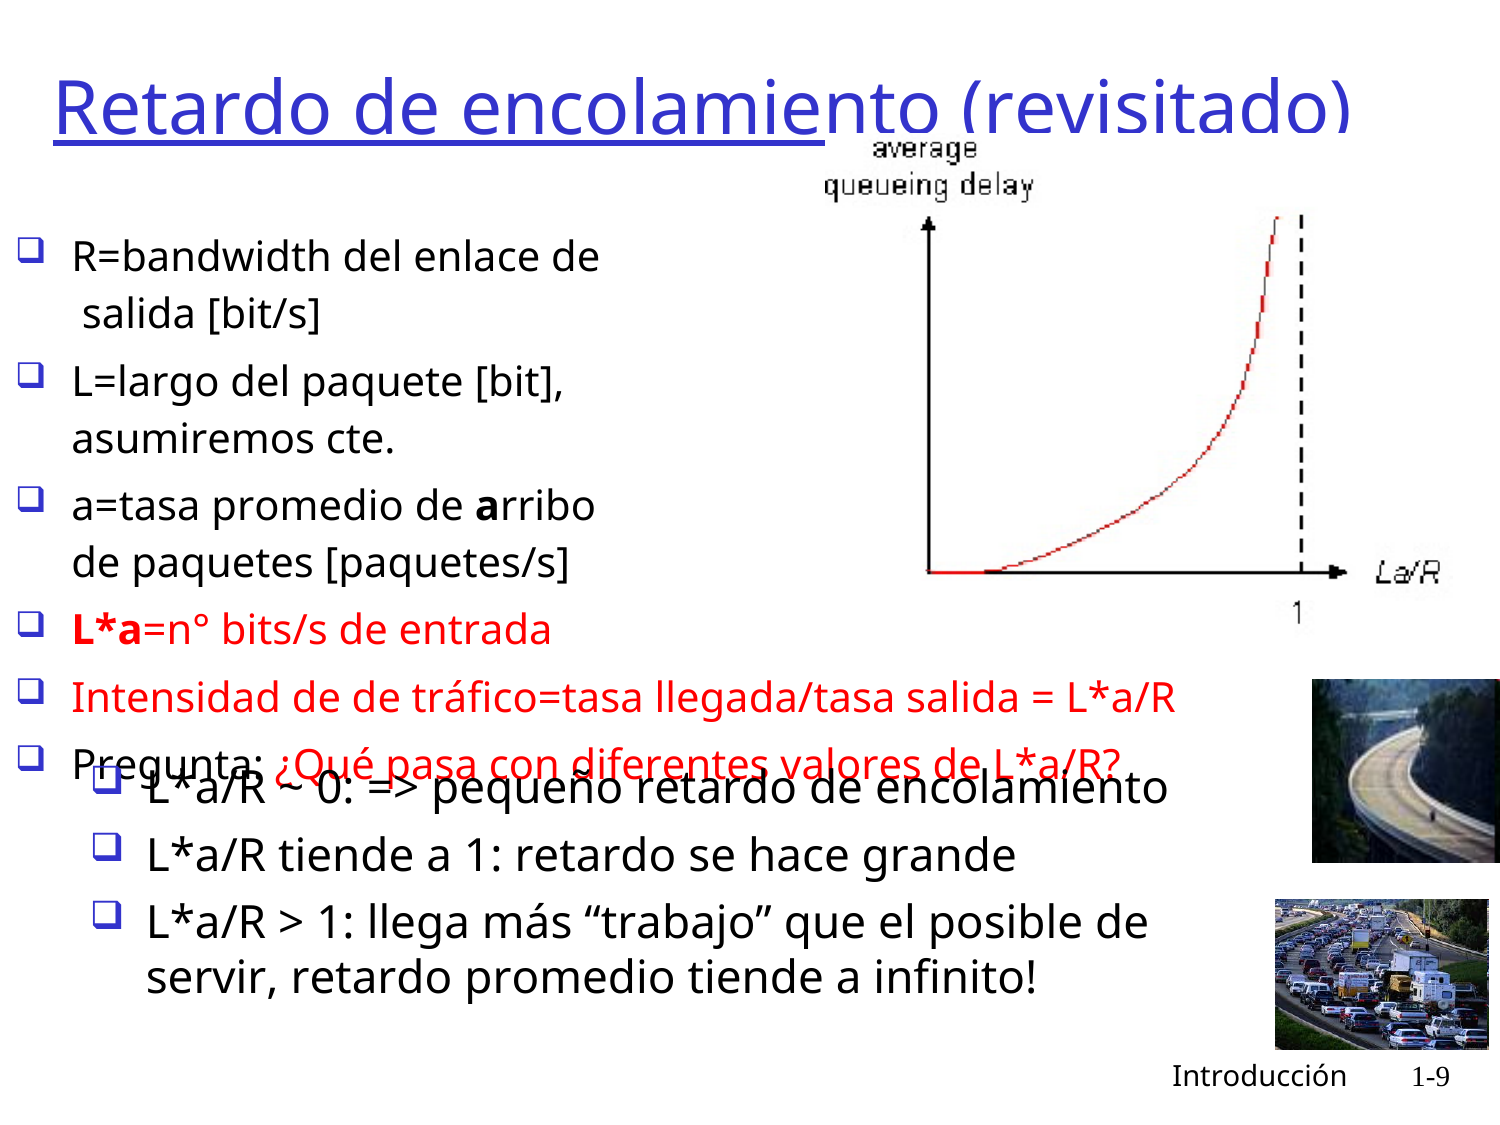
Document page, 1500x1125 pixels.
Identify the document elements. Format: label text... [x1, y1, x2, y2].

text_box L*a/R ~ 0: => pequeño retardo de encolamiento L*a/R tiende a 1: retardo se hace grande L*a/R > 1: llega más “trabajo” que el posible de servir, retardo promedio tiende a infinito! [74, 750, 1301, 1051]
picture [825, 133, 1453, 219]
picture [1312, 679, 1500, 863]
list R=bandwidth del enlace de salida [bit/s] L=largo del paquete [bit], asumiremos cte. a=tasa promedio de arribo de paquetes [paquetes/s] L*a=n° bits/s de entrada Intensidad de de tráfico=tasa llegada/tasa salida = L*a/R Pregunta: ¿Qué pasa con diferentes valores de L*a/R? [0, 219, 1463, 751]
text_box 1-<number> [1362, 1051, 1466, 1125]
text_box Introducción [887, 1051, 1362, 1125]
picture [1275, 899, 1489, 1051]
title Retardo de encolamiento (revisitado) [37, 10, 1463, 201]
